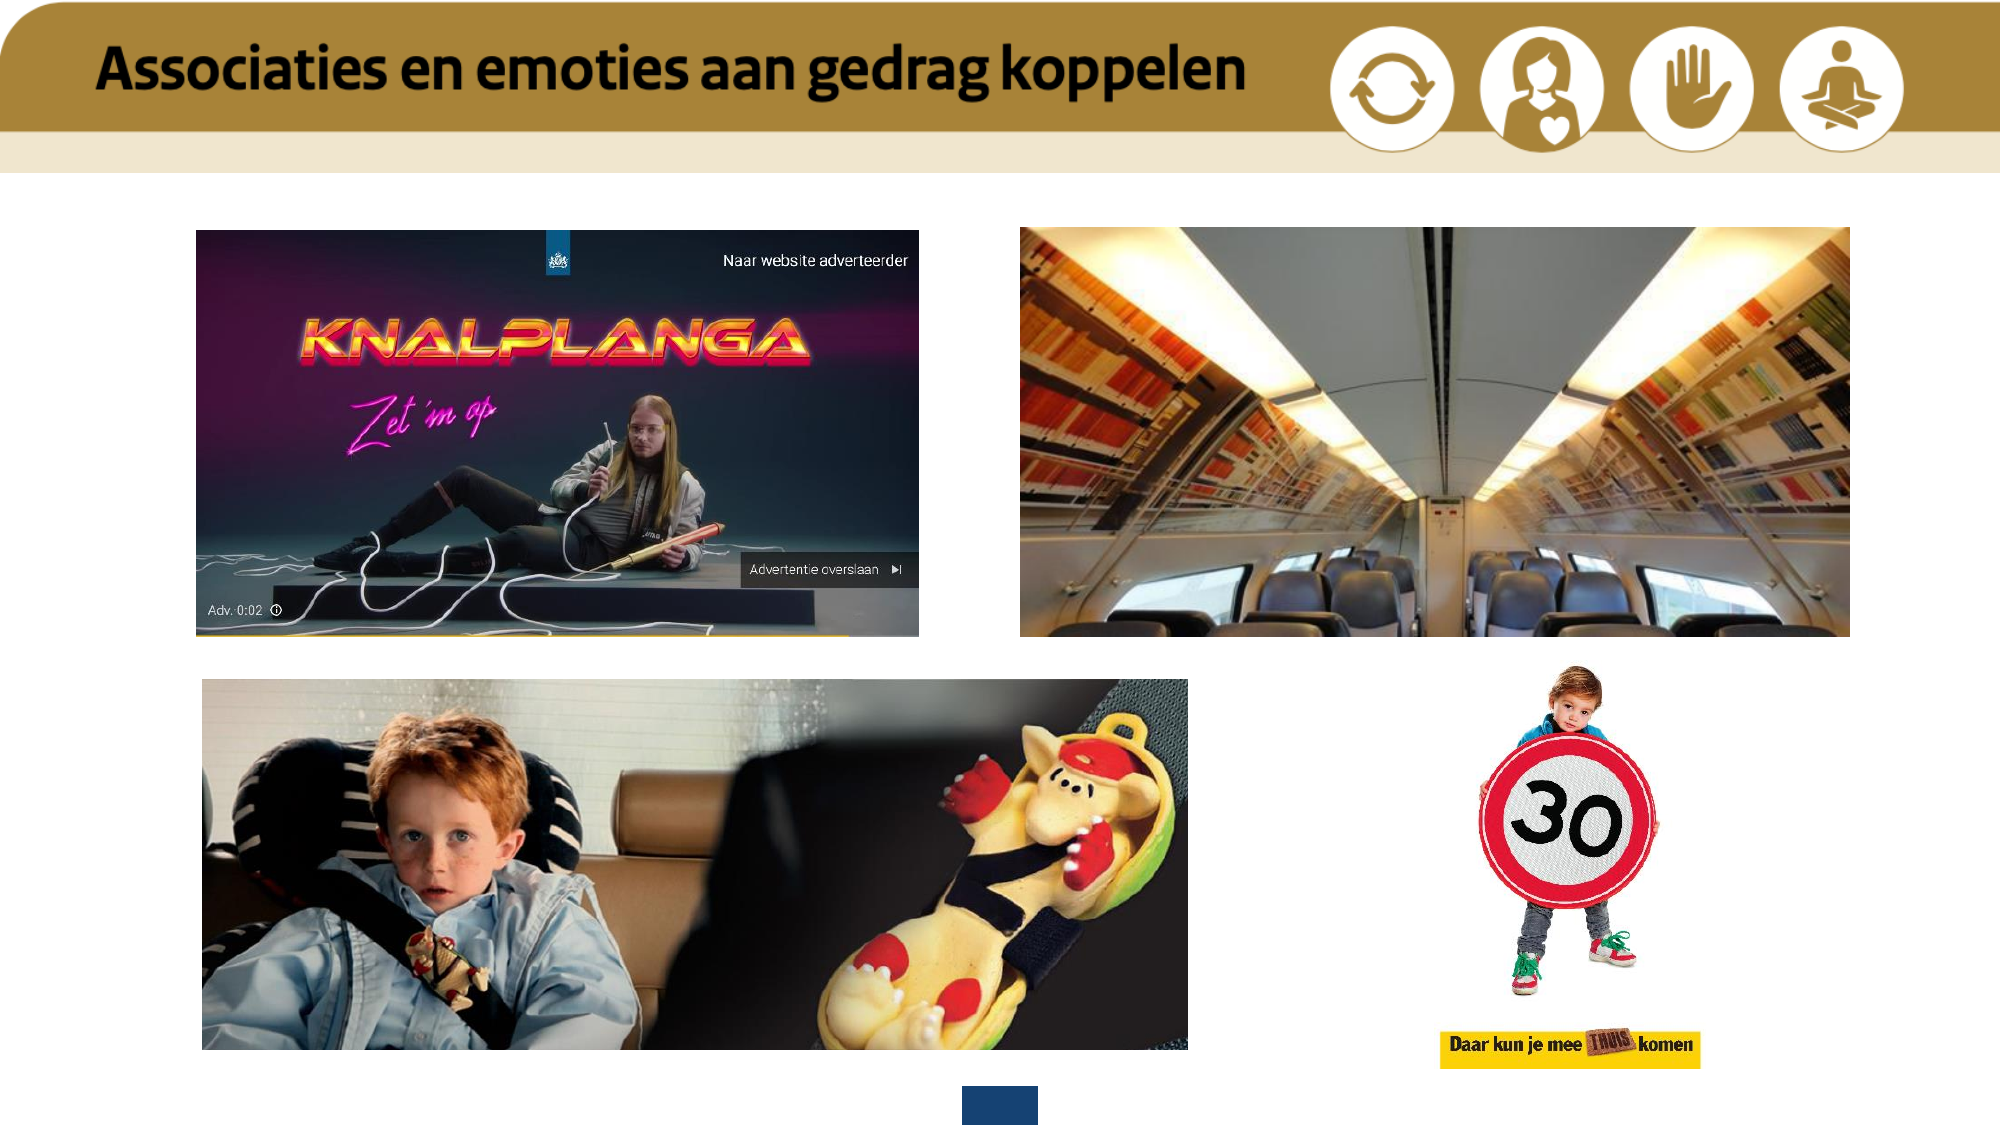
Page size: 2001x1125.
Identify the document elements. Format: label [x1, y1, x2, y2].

picture [1434, 660, 1706, 1069]
picture [196, 230, 919, 637]
picture [1020, 227, 1850, 637]
picture [0, 0, 2000, 173]
picture [202, 679, 1188, 1050]
